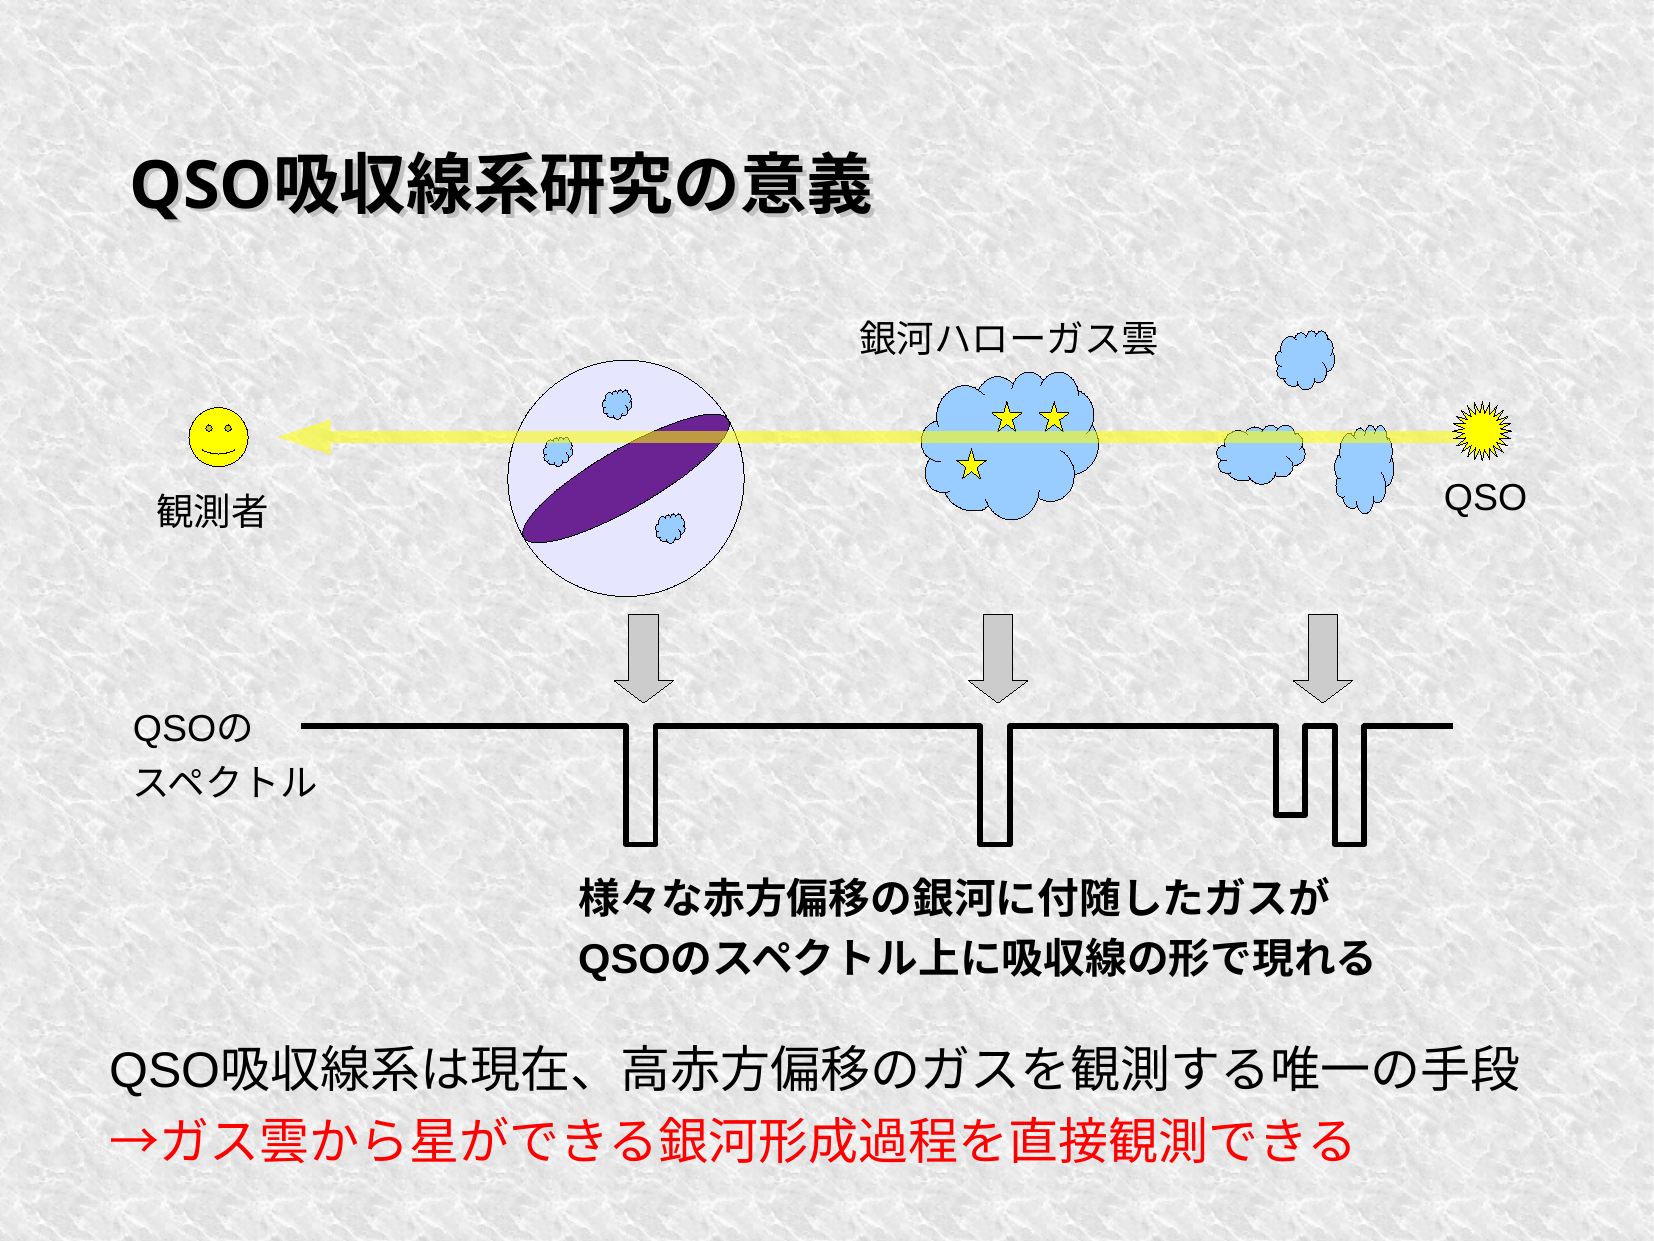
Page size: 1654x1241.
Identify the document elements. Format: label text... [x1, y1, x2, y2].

text_box [1334, 443, 1394, 514]
text_box [188, 407, 249, 467]
text_box QSOの スペクトル [118, 690, 355, 802]
text_box [923, 372, 1096, 431]
text_box QSO吸収線系は現在、高赤方偏移のガスを観測する唯一の手段 →ガス雲から星ができる銀河形成過程を直接観測できる [94, 1021, 1630, 1164]
text_box [921, 443, 1099, 520]
text_box [614, 614, 674, 703]
text_box [517, 360, 735, 431]
text_box 様々な赤方偏移の銀河に付随したガスが QSOのスペクトル上に吸収線の形で現れる [563, 857, 1654, 979]
text_box [1275, 330, 1335, 390]
text_box [507, 443, 745, 597]
text_box [1216, 443, 1306, 485]
text_box [1246, 425, 1295, 431]
picture [0, 0, 1654, 1241]
text_box [1355, 425, 1386, 431]
text_box [1452, 401, 1512, 461]
text_box [1293, 614, 1353, 703]
text_box QSO [1429, 468, 1577, 526]
text_box 観測者 [141, 474, 290, 538]
list QSO吸収線系研究の意義 [59, 130, 1548, 950]
text_box [968, 614, 1028, 703]
text_box 銀河ハローガス雲 [844, 301, 1229, 364]
